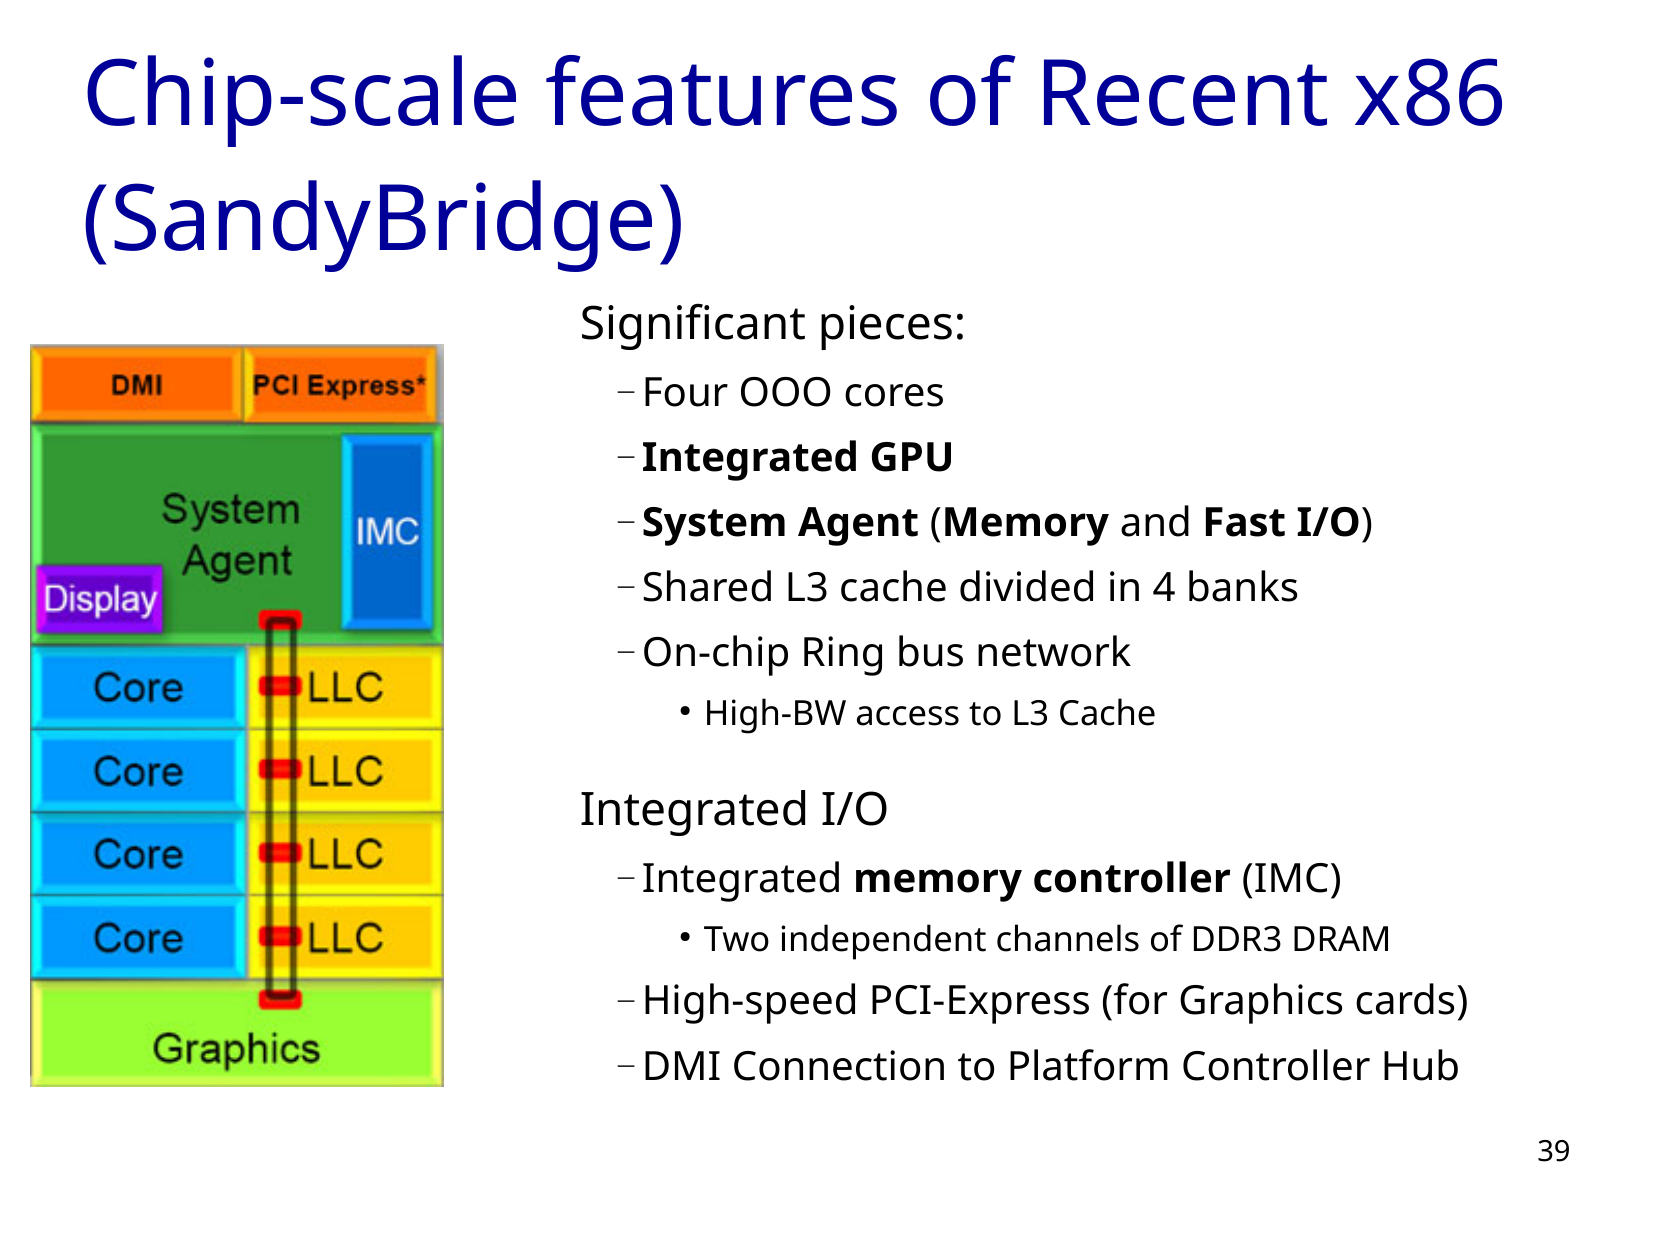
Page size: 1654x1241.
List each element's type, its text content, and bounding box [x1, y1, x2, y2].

picture [30, 344, 444, 1087]
title Chip-scale features of Recent x86 (SandyBridge) [82, 49, 1571, 257]
list Significant pieces: Four OOO cores Integrated GPU System Agent (Memory and Fast I/O) Shared L3 cache divided in 4 banks On-chip Ring bus network High-BW access to L3 Cache Integrated I/O Integrated memory controller (IMC) Two independent channels of DDR3 DRAM High-speed PCI-Express (for Graphics cards) DMI Connection to Platform Controller Hub [555, 290, 1571, 1096]
